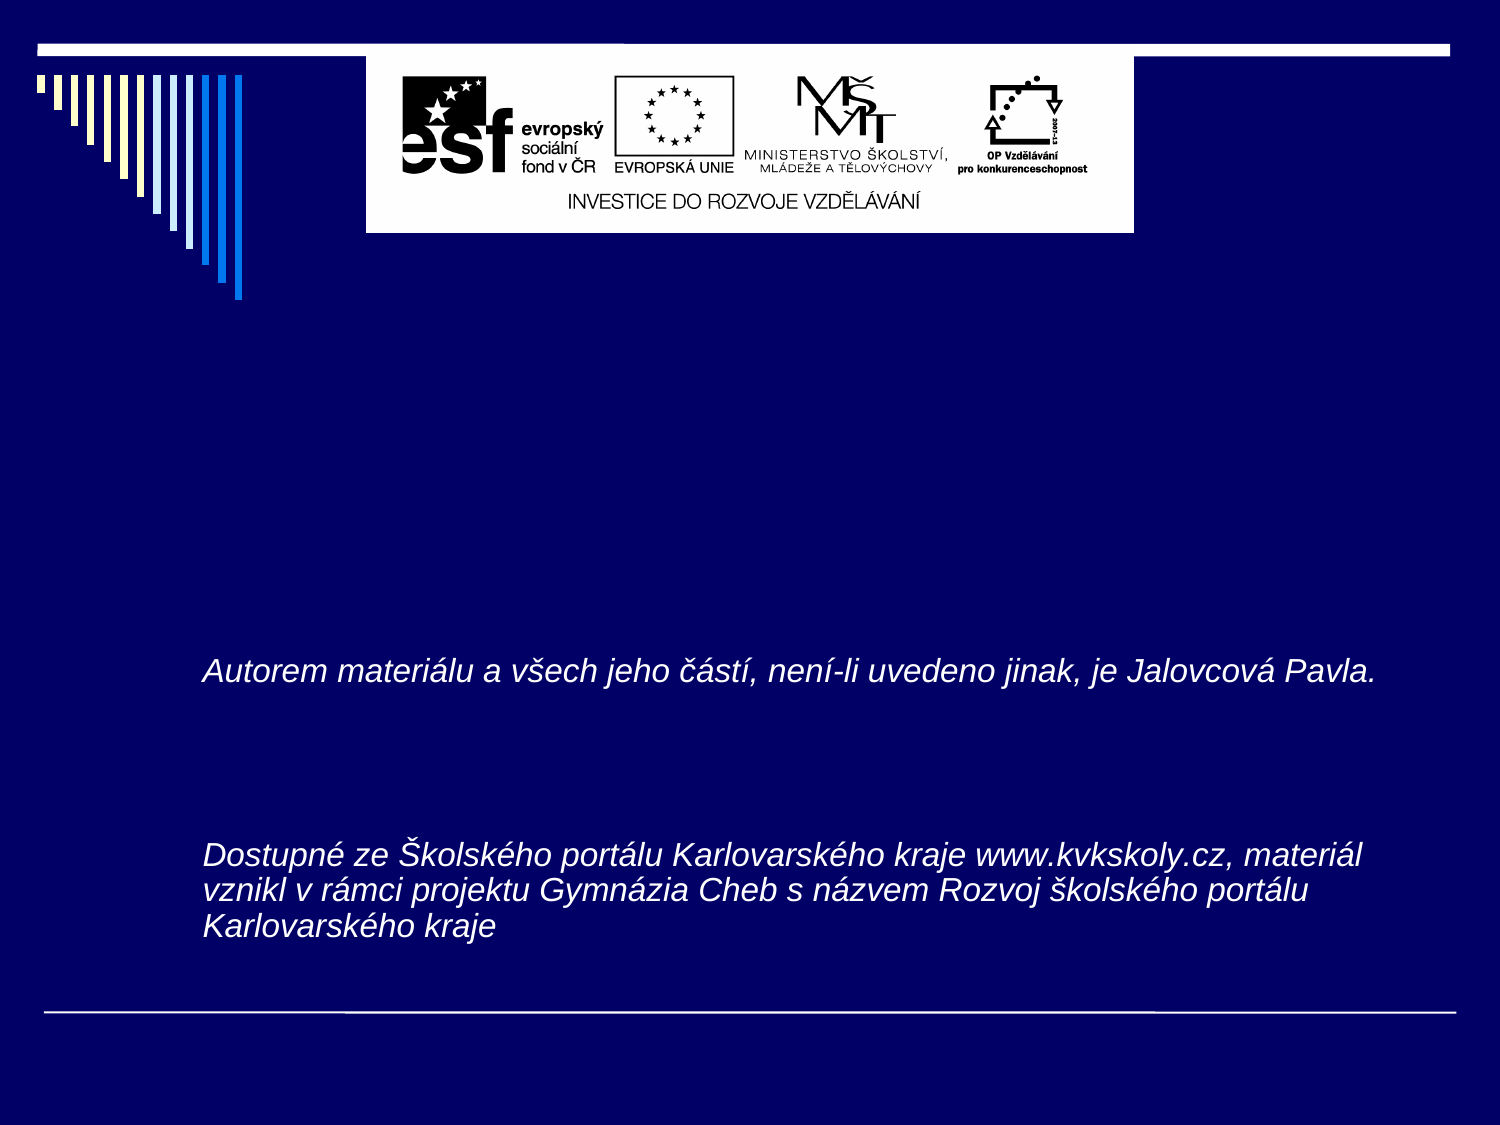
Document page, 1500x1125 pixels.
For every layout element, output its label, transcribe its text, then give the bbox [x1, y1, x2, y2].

list Autorem materiálu a všech jeho částí, není-li uvedeno jinak, je Jalovcová Pavla. Dostupné ze Školského portálu Karlovarského kraje www.kvkskoly.cz, materiál vznikl v rámci projektu Gymnázia Cheb s názvem Rozvoj školského portálu Karlovarského kraje [75, 262, 1426, 1005]
picture [366, 45, 1134, 233]
